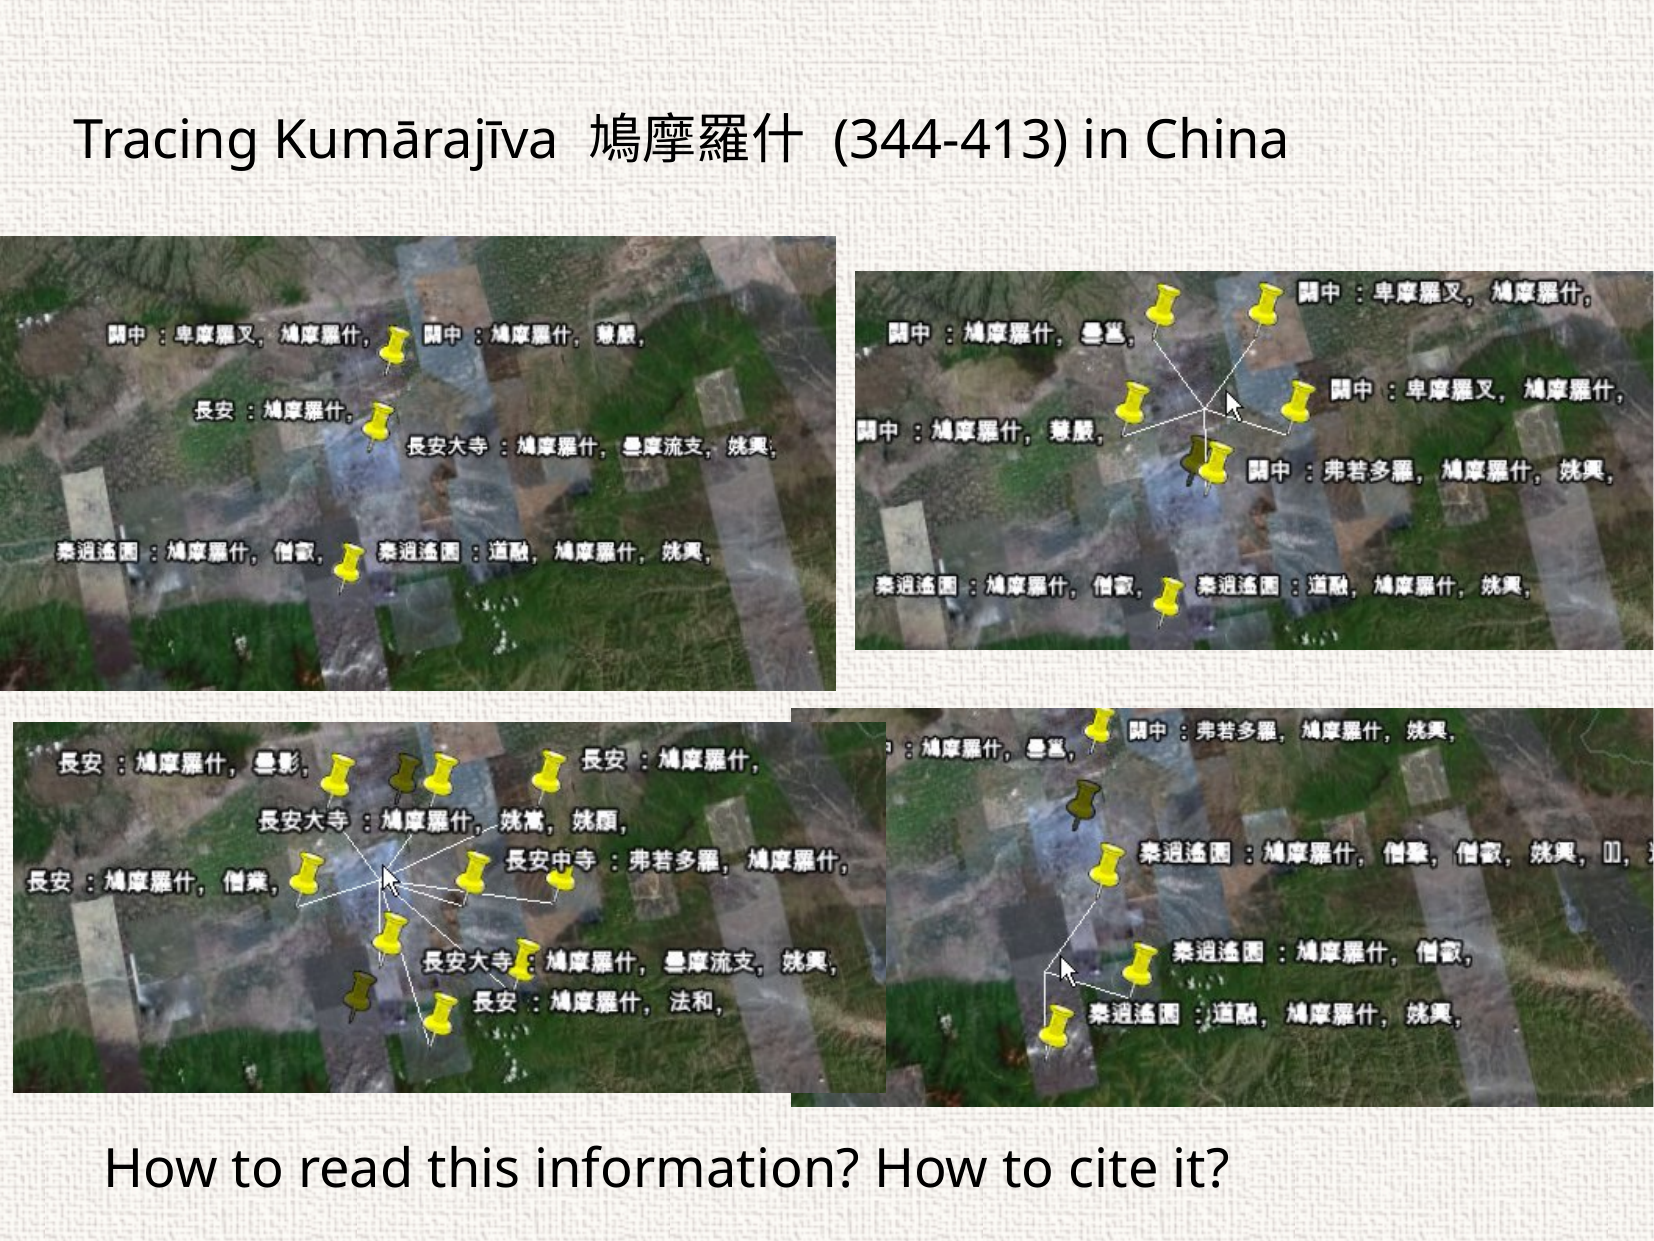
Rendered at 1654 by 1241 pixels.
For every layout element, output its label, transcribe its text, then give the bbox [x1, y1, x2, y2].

text_box How to read this information? How to cite it? [88, 1122, 1388, 1210]
text_box Tracing Kumārajīva 鳩摩羅什 (344-413) in China [59, 88, 1329, 177]
picture [0, 0, 1654, 1241]
